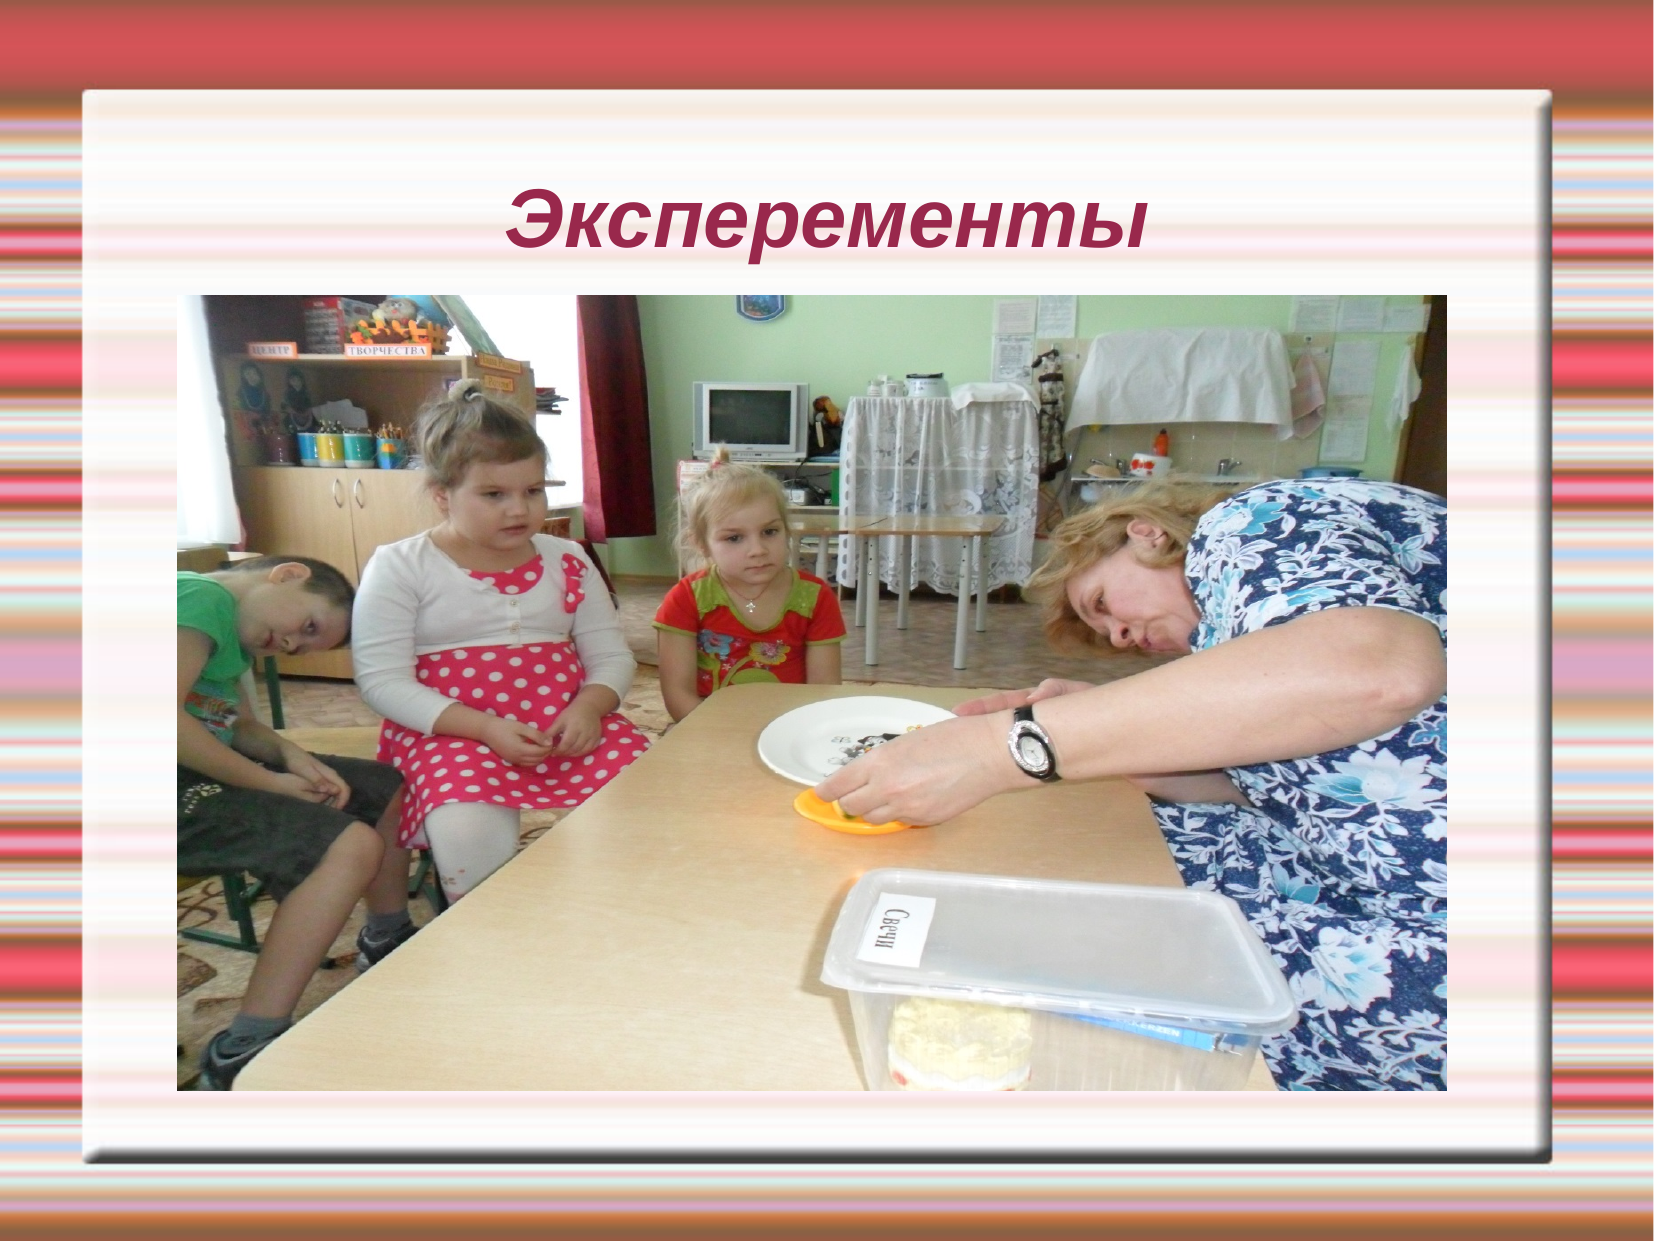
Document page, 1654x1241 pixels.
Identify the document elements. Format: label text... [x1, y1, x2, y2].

title Эксперементы [121, 122, 1534, 315]
picture [0, 0, 1654, 1241]
